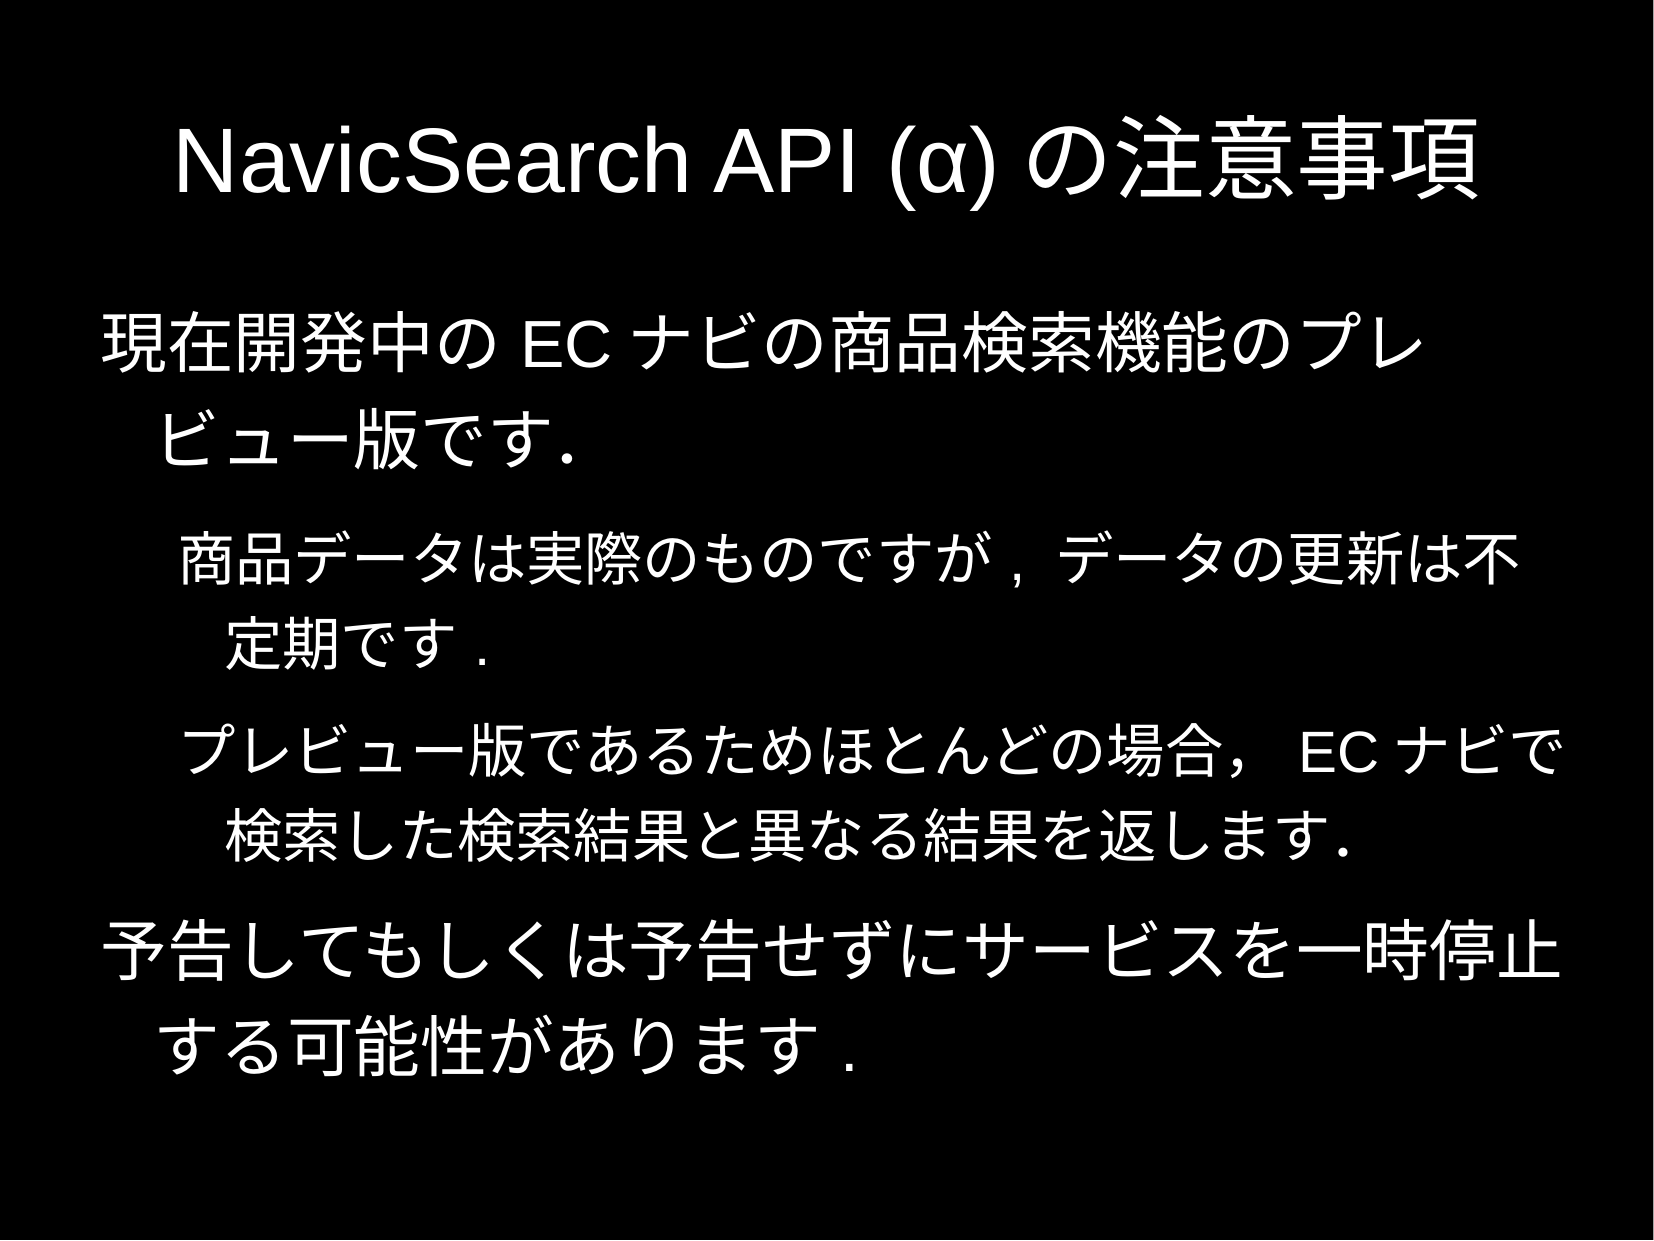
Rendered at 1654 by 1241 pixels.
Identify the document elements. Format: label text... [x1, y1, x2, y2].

list 現在開発中のECナビの商品検索機能のプレビュー版です． 商品データは実際のものですが, データの更新は不定期です. プレビュー版であるためほとんどの場合，ECナビで検索した検索結果と異なる結果を返します． 予告してもしくは予告せずにサービスを一時停止する可能性があります. [82, 290, 1571, 1211]
title NavicSearch API (α)の注意事項 [82, 49, 1571, 257]
